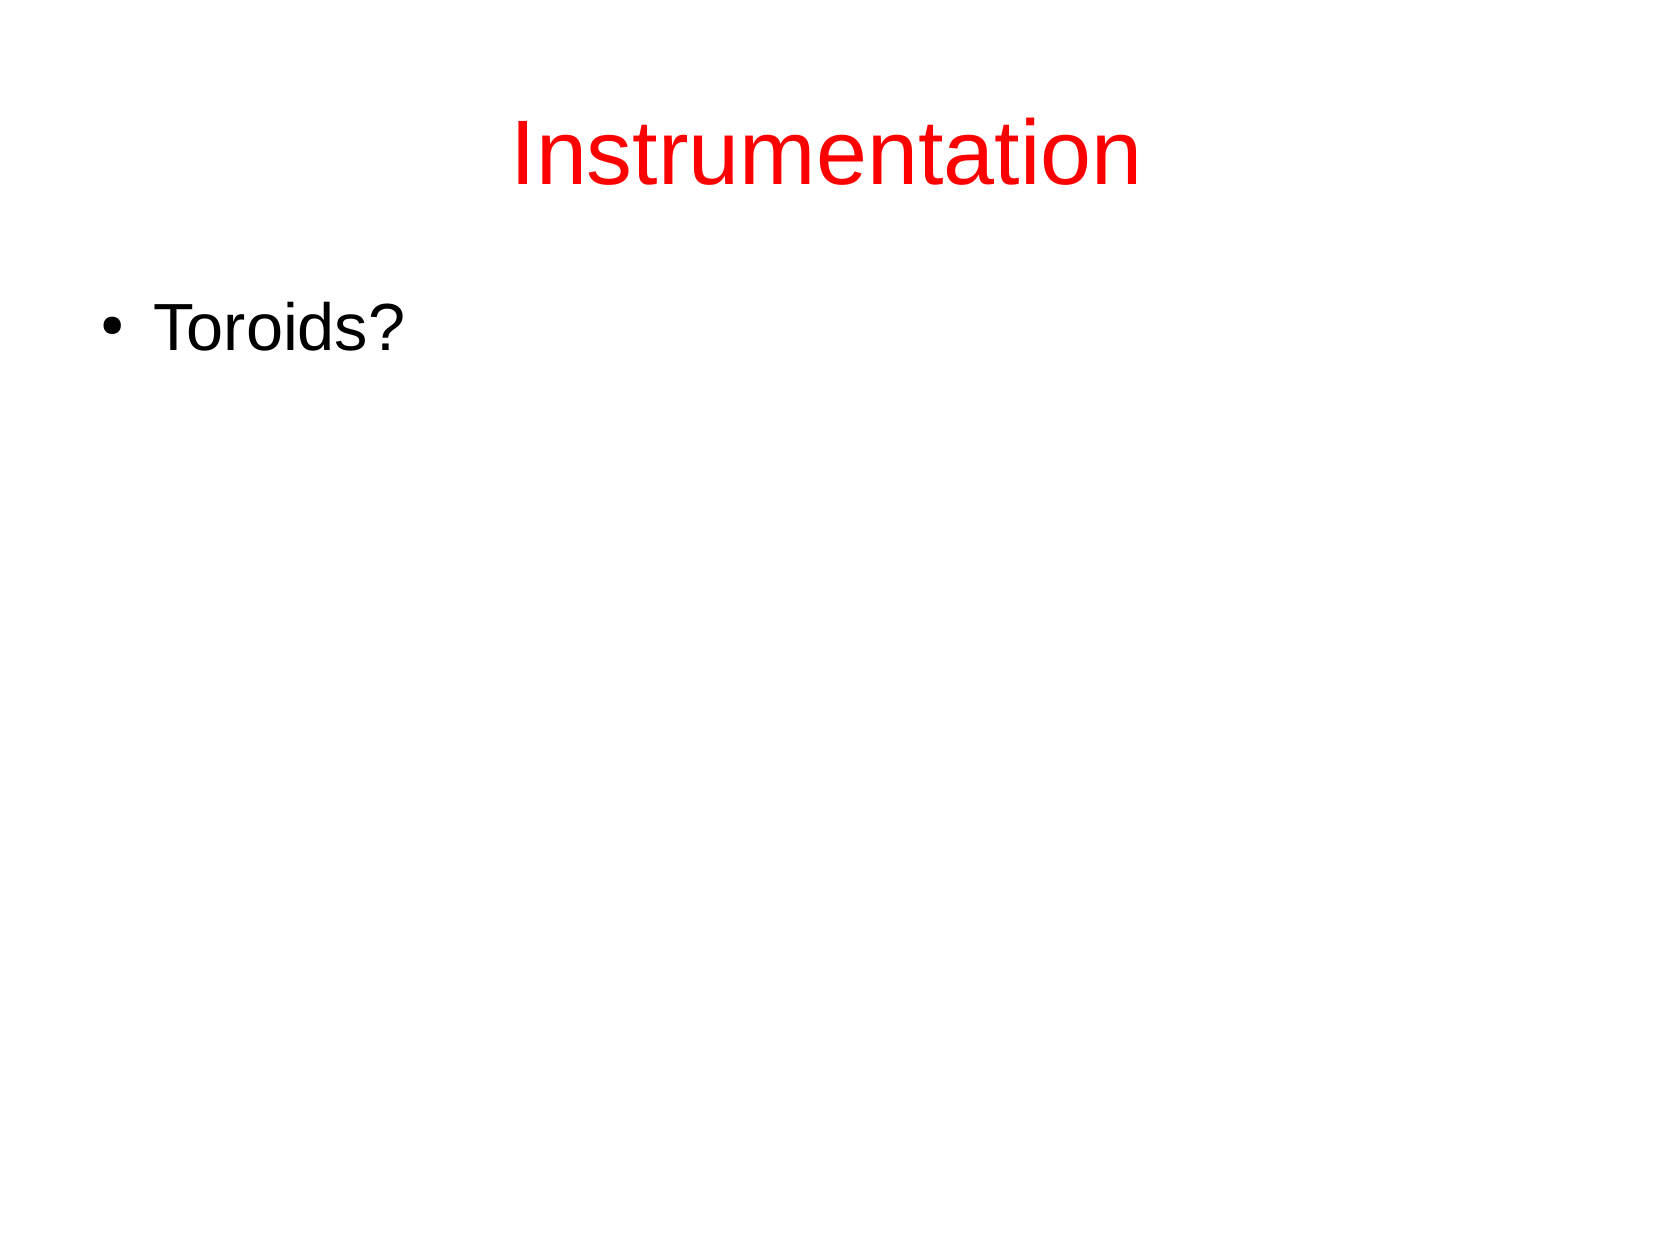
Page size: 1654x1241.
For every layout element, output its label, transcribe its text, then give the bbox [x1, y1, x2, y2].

title Instrumentation [82, 49, 1571, 257]
list Toroids? [82, 290, 1571, 1094]
